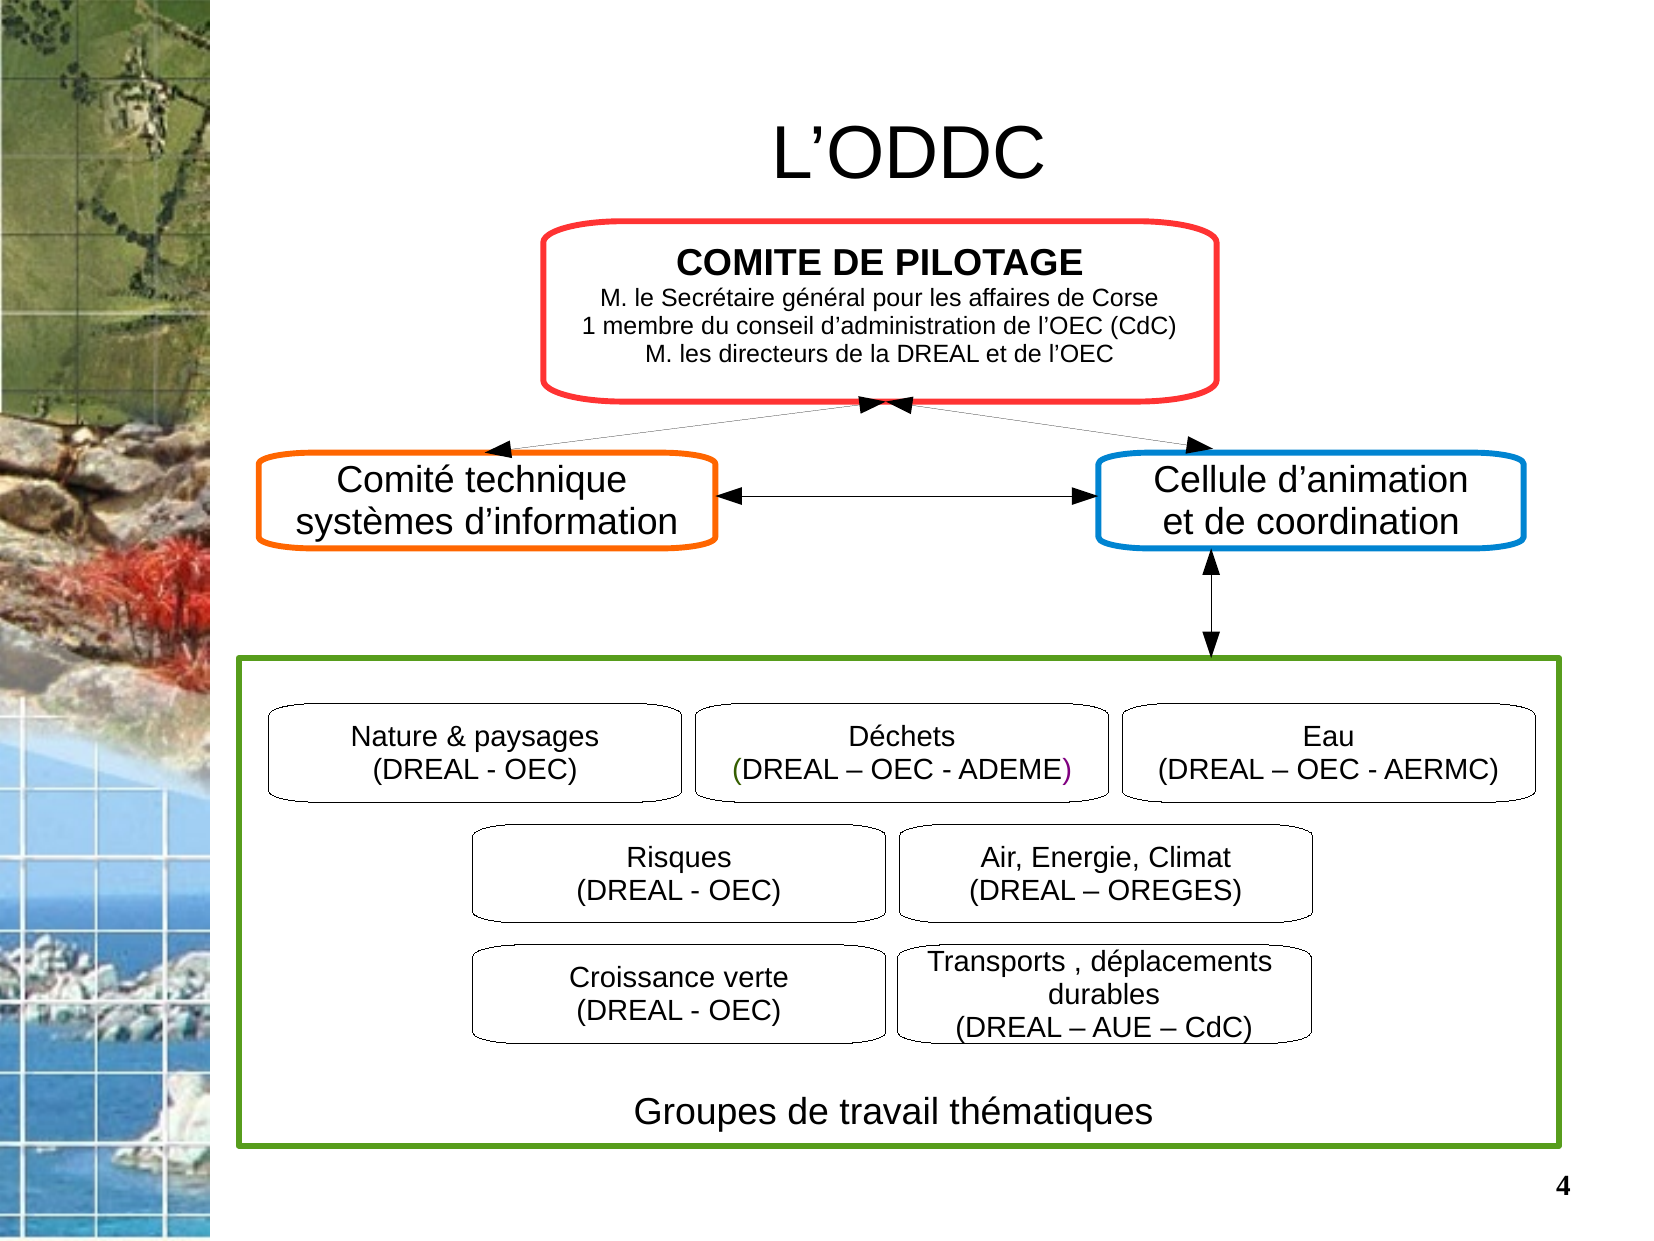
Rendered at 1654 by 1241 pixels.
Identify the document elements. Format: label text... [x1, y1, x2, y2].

text_box Cellule d’animation et de coordination [1098, 452, 1524, 549]
text_box Air, Energie, Climat (DREAL – OREGES) [899, 824, 1313, 923]
text_box Nature & paysages (DREAL - OEC) [268, 703, 682, 803]
text_box COMITE DE PILOTAGE M. le Secrétaire général pour les affaires de Corse 1 membre du conseil d’administration de l’OEC (CdC) M. les directeurs de la DREAL et de l’OEC [543, 221, 1217, 402]
text_box Groupes de travail thématiques [238, 658, 1560, 1146]
text_box Croissance verte (DREAL - OEC) [472, 944, 886, 1044]
text_box Transports , déplacements durables (DREAL – AUE – CdC) [897, 944, 1312, 1044]
text_box Eau (DREAL – OEC - AERMC) [1122, 703, 1536, 803]
title L’ODDC [248, 49, 1571, 257]
picture [0, 0, 210, 1241]
text_box Déchets (DREAL – OEC - ADEME) [695, 703, 1109, 803]
text_box Comité technique systèmes d’information [258, 452, 716, 549]
text_box Risques (DREAL - OEC) [472, 824, 886, 923]
